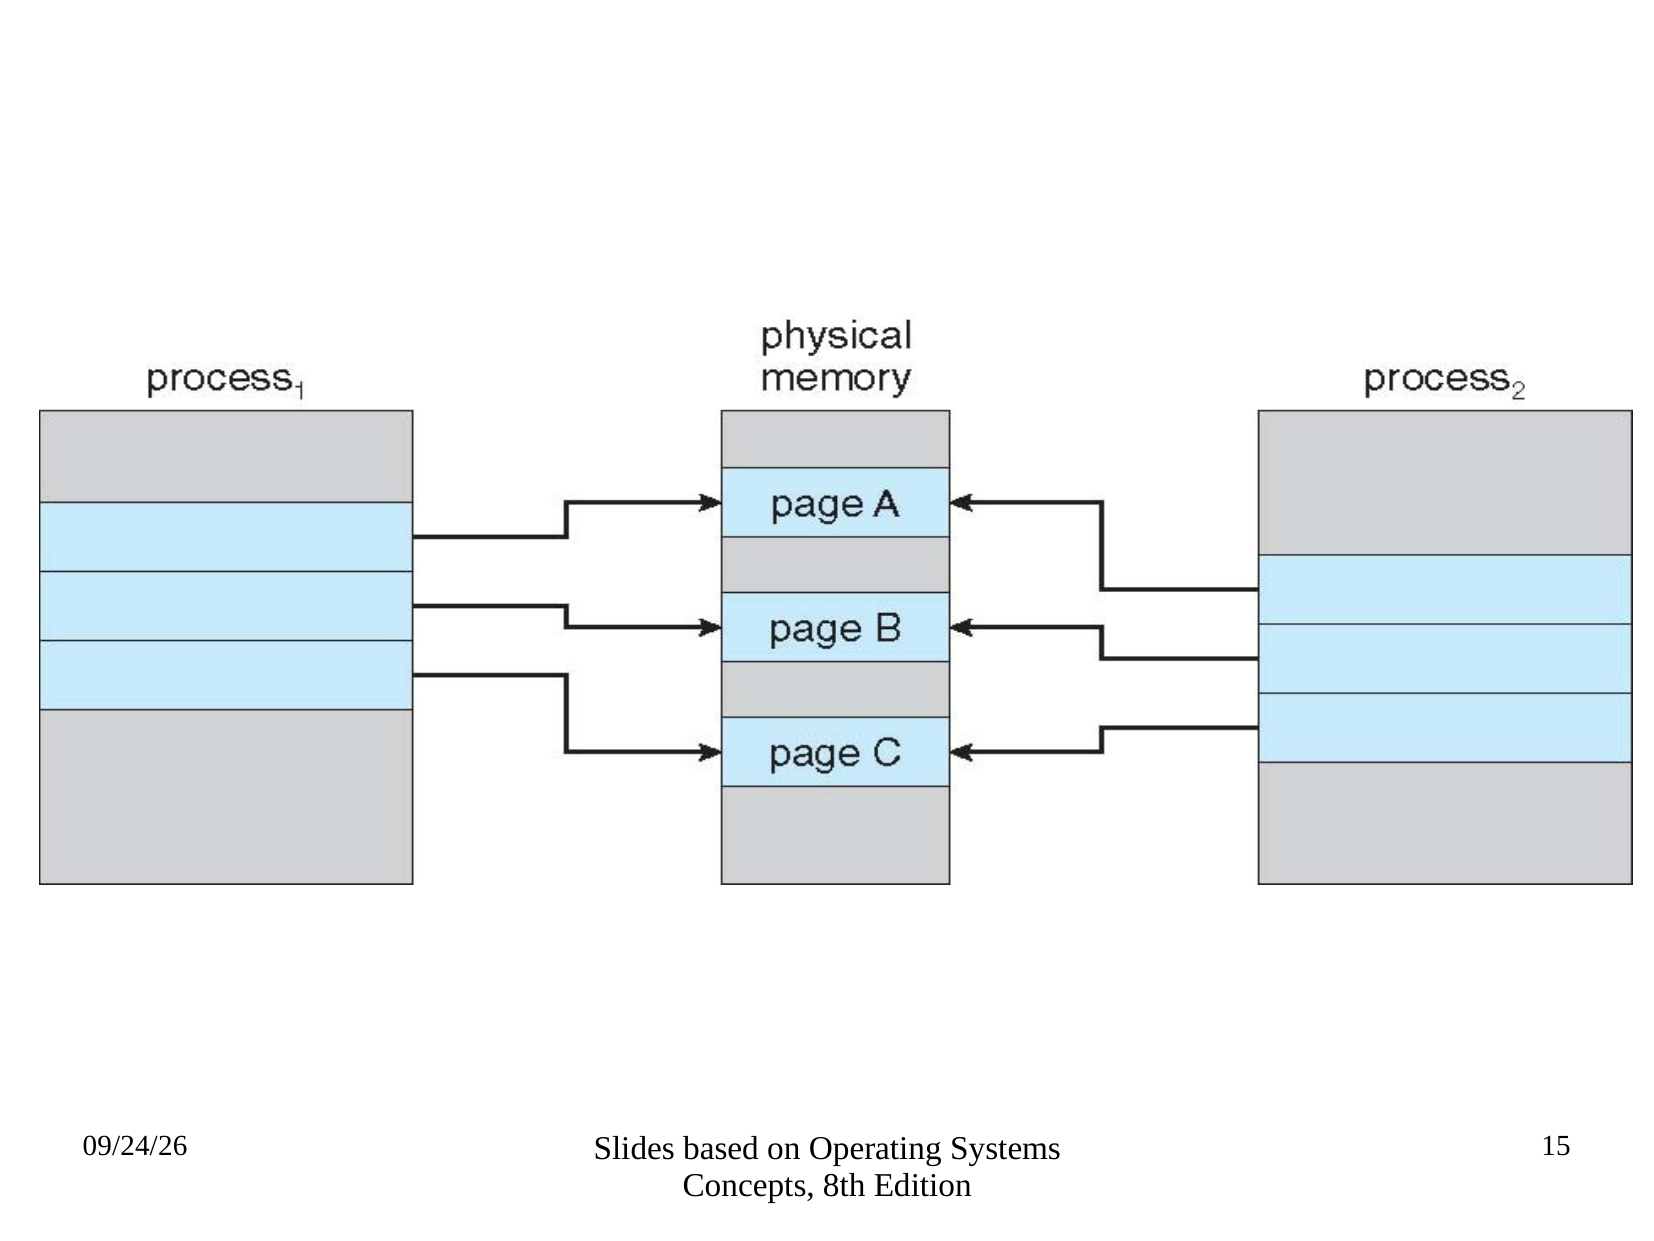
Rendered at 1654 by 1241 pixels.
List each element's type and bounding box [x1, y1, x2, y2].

picture [39, 314, 1633, 886]
